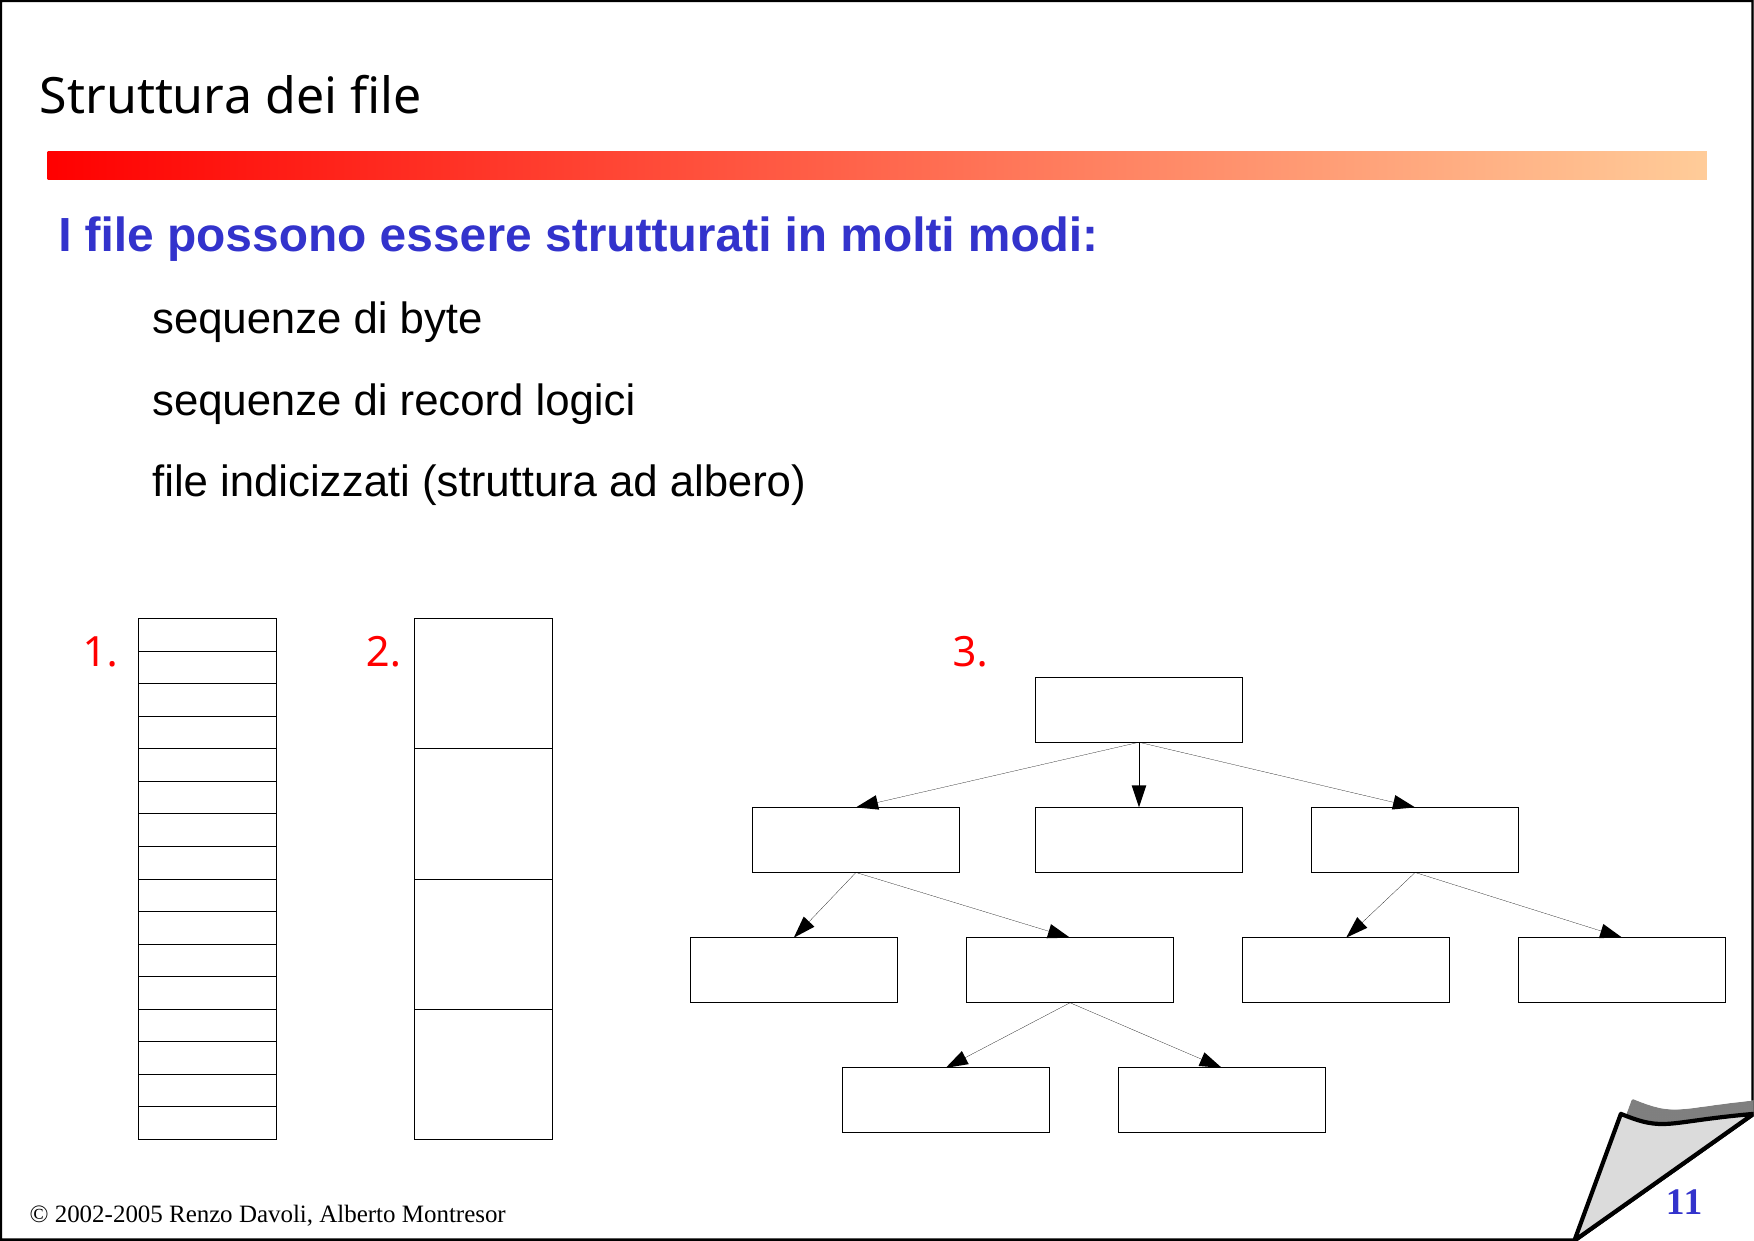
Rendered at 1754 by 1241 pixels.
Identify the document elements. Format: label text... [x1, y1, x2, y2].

list I file possono essere strutturati in molti modi: sequenze di byte sequenze di record logici file indicizzati (struttura ad albero) [58, 206, 1695, 554]
text_box 1. [82, 618, 118, 683]
title Struttura dei file [40, 49, 1713, 144]
text_box 3. [952, 618, 995, 683]
text_box 2. [365, 618, 409, 683]
text_box Start [1469, 152, 1474, 179]
text_box 6-11 [1074, 152, 1078, 179]
